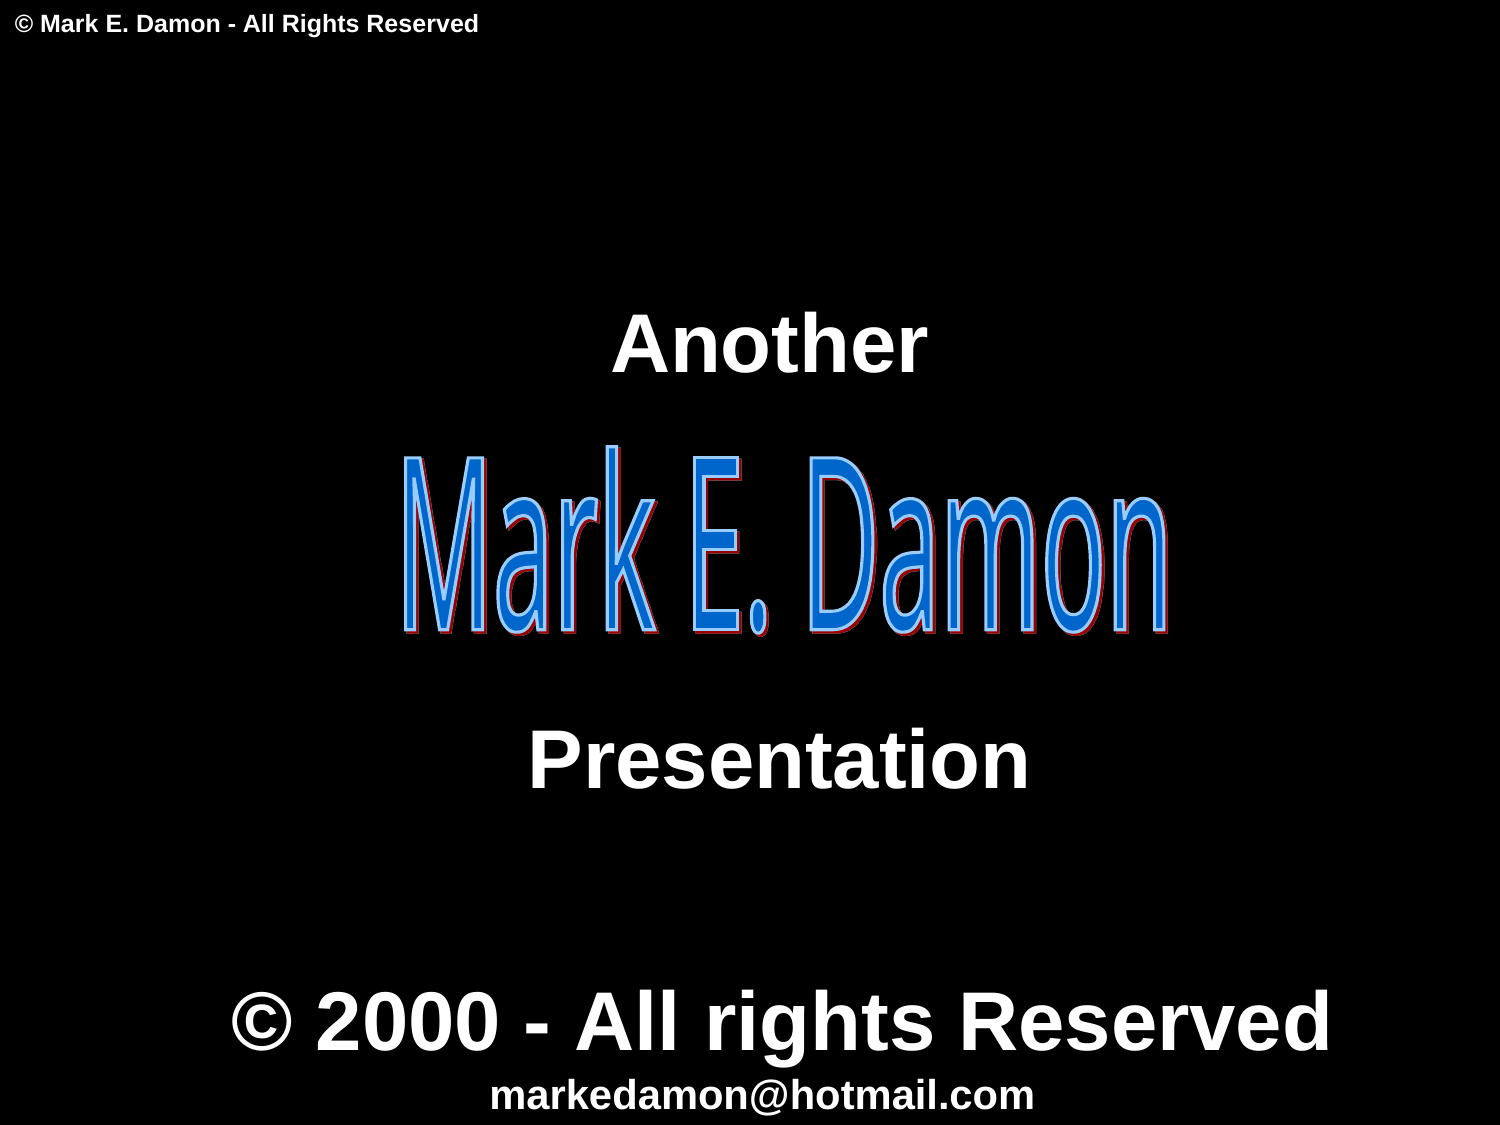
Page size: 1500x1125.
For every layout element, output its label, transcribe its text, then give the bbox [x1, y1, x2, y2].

text_box Mark E. Damon [949, 498, 1033, 630]
text_box Presentation [513, 697, 1047, 813]
text_box Mark E. Damon [562, 498, 597, 630]
text_box Mark E. Damon [751, 600, 765, 634]
text_box Mark E. Damon [607, 446, 655, 630]
text_box Another [595, 281, 945, 398]
text_box © 2000 - All rights Reserved [216, 959, 1349, 1076]
text_box Mark E. Damon [884, 498, 932, 633]
text_box Mark E. Damon [1115, 498, 1164, 630]
text_box Mark E. Damon [811, 457, 873, 630]
text_box markedamon@hotmail.com [474, 1059, 1051, 1125]
text_box Mark E. Damon [694, 457, 738, 630]
text_box Mark E. Damon [405, 457, 483, 630]
text_box Mark E. Damon [1046, 498, 1101, 633]
text_box Mark E. Damon [497, 498, 545, 633]
